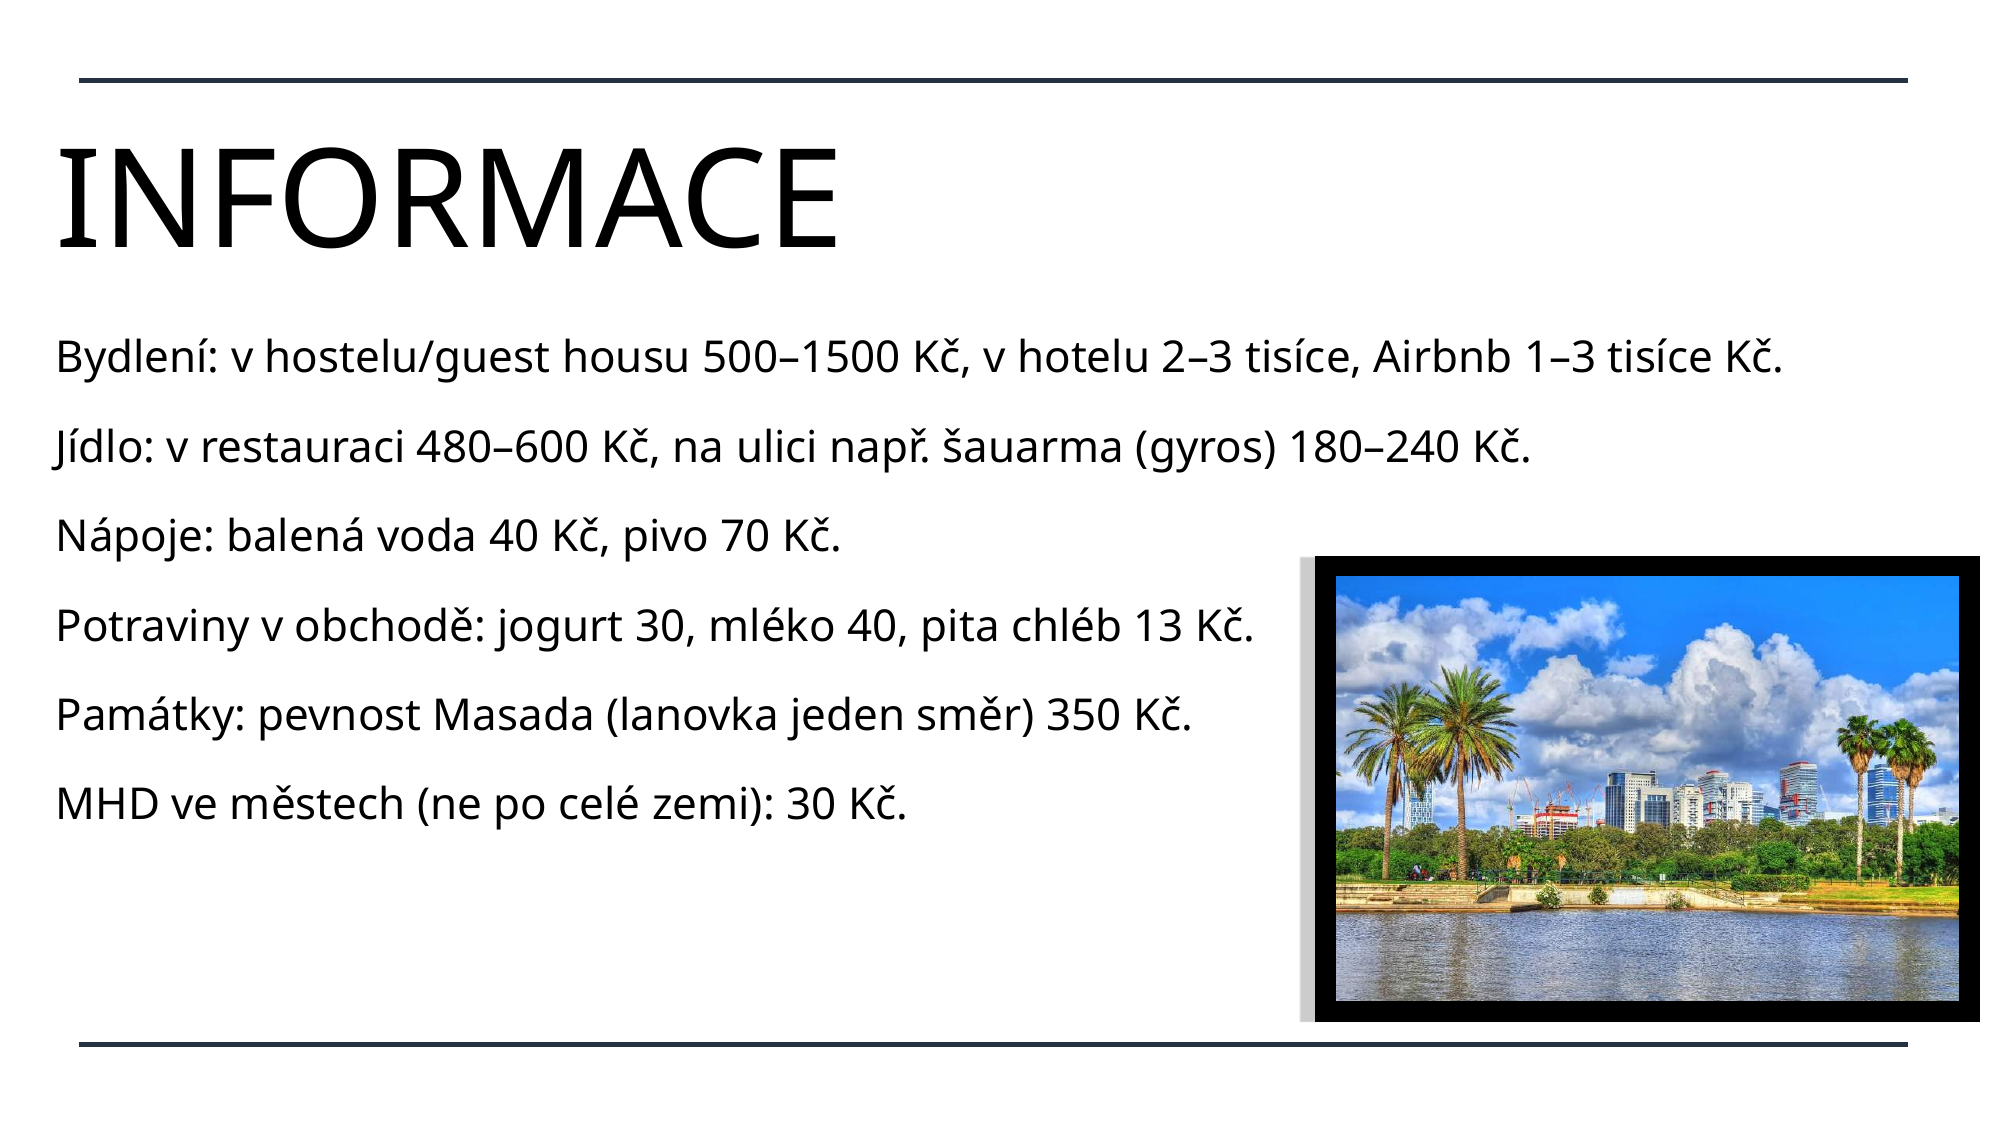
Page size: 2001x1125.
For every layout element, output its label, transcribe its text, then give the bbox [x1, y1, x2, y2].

list Bydlení: v hostelu/guest housu 500–1500 Kč, v hotelu 2–3 tisíce, Airbnb 1–3 tisíce Kč. Jídlo: v restauraci 480–600 Kč, na ulici např. šauarma (gyros) 180–240 Kč. Nápoje: balená voda 40 Kč, pivo 70 Kč. Potraviny v obchodě: jogurt 30, mléko 40, pita chléb 13 Kč. Památky: pevnost Masada (lanovka jeden směr) 350 Kč. MHD ve městech (ne po celé zemi): 30 Kč. [40, 344, 2000, 930]
title INFORMACE [40, 102, 2000, 273]
picture [1336, 576, 1960, 1002]
